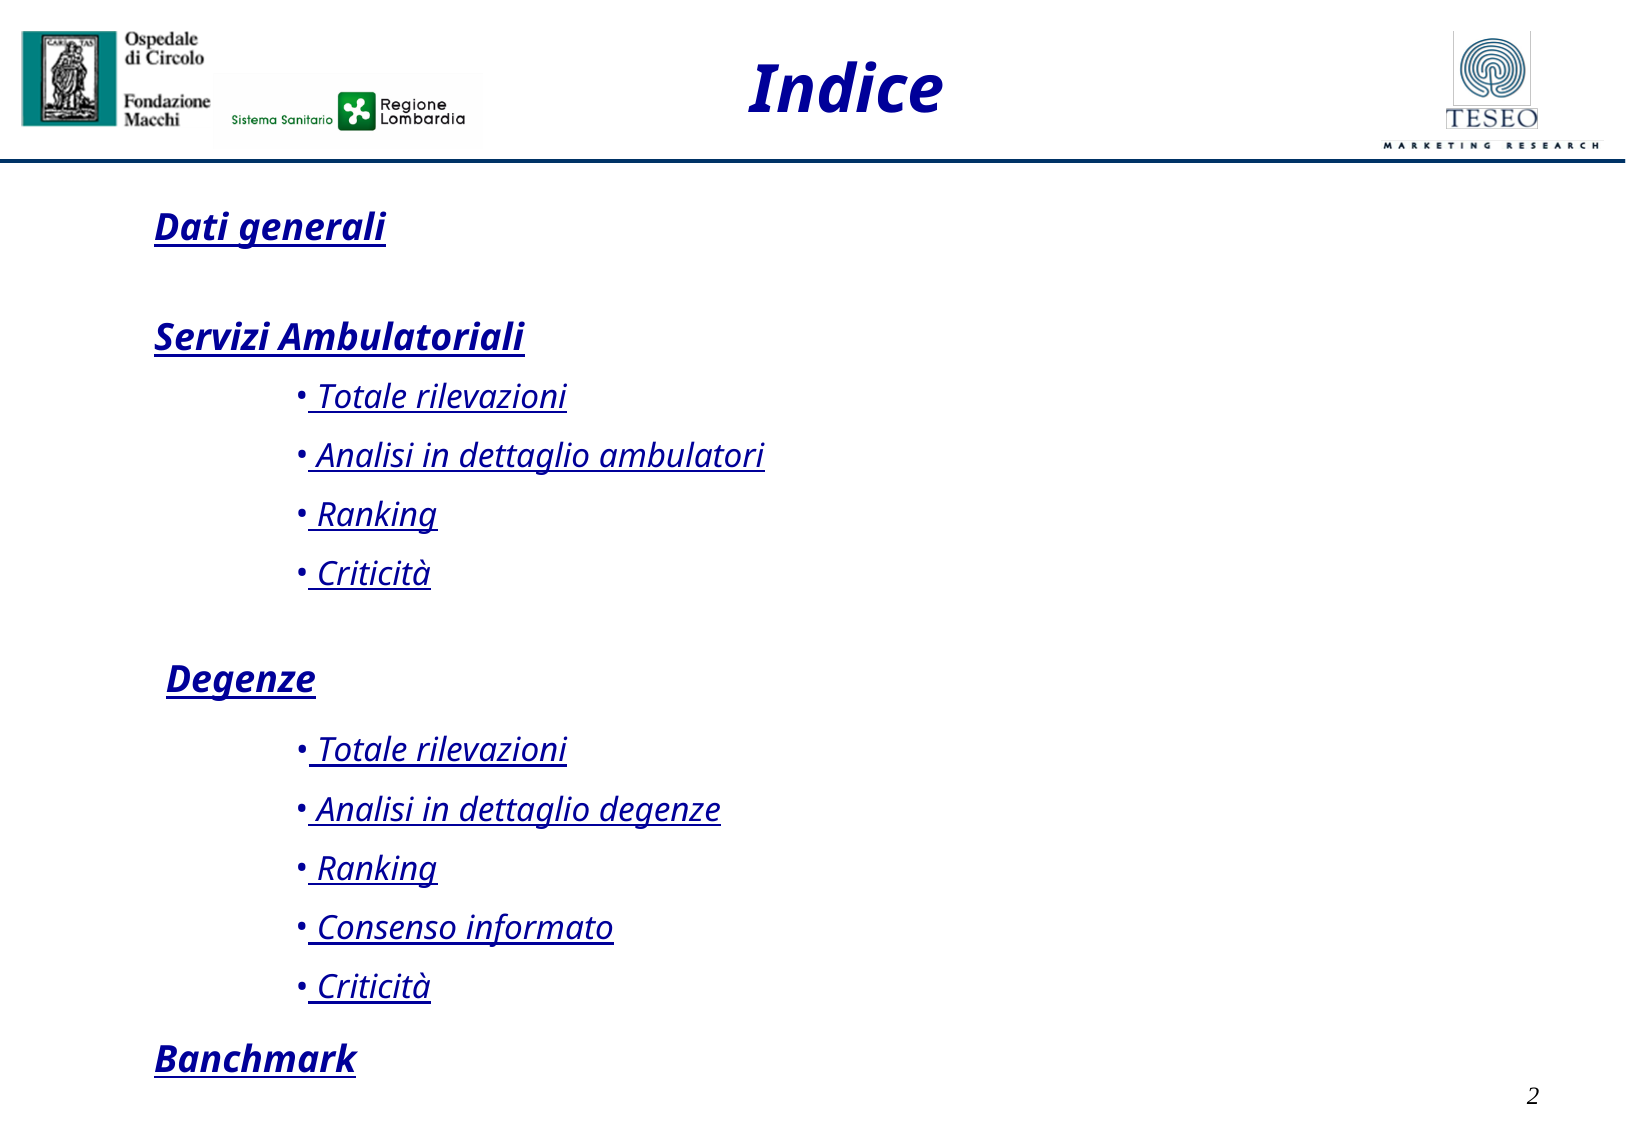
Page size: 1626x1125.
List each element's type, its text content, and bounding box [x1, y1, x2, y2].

text_box Dati generali [139, 196, 1463, 256]
text_box Servizi Ambulatoriali [139, 306, 1463, 366]
picture [21, 31, 483, 149]
text_box Ranking [280, 837, 943, 896]
text_box Consenso informato [280, 896, 943, 956]
text_box Criticità [280, 955, 884, 1015]
text_box Criticità [280, 542, 884, 602]
text_box Indice [387, 31, 1309, 141]
text_box Analisi in dettaglio degenze [280, 778, 943, 837]
text_box Degenze [151, 648, 1474, 708]
text_box Analisi in dettaglio ambulatori [280, 424, 884, 483]
text_box Ranking [280, 483, 884, 542]
picture [1381, 31, 1604, 149]
text_box Totale rilevazioni [281, 718, 873, 779]
text_box Banchmark [139, 1028, 1463, 1088]
text_box Totale rilevazioni [280, 365, 860, 425]
